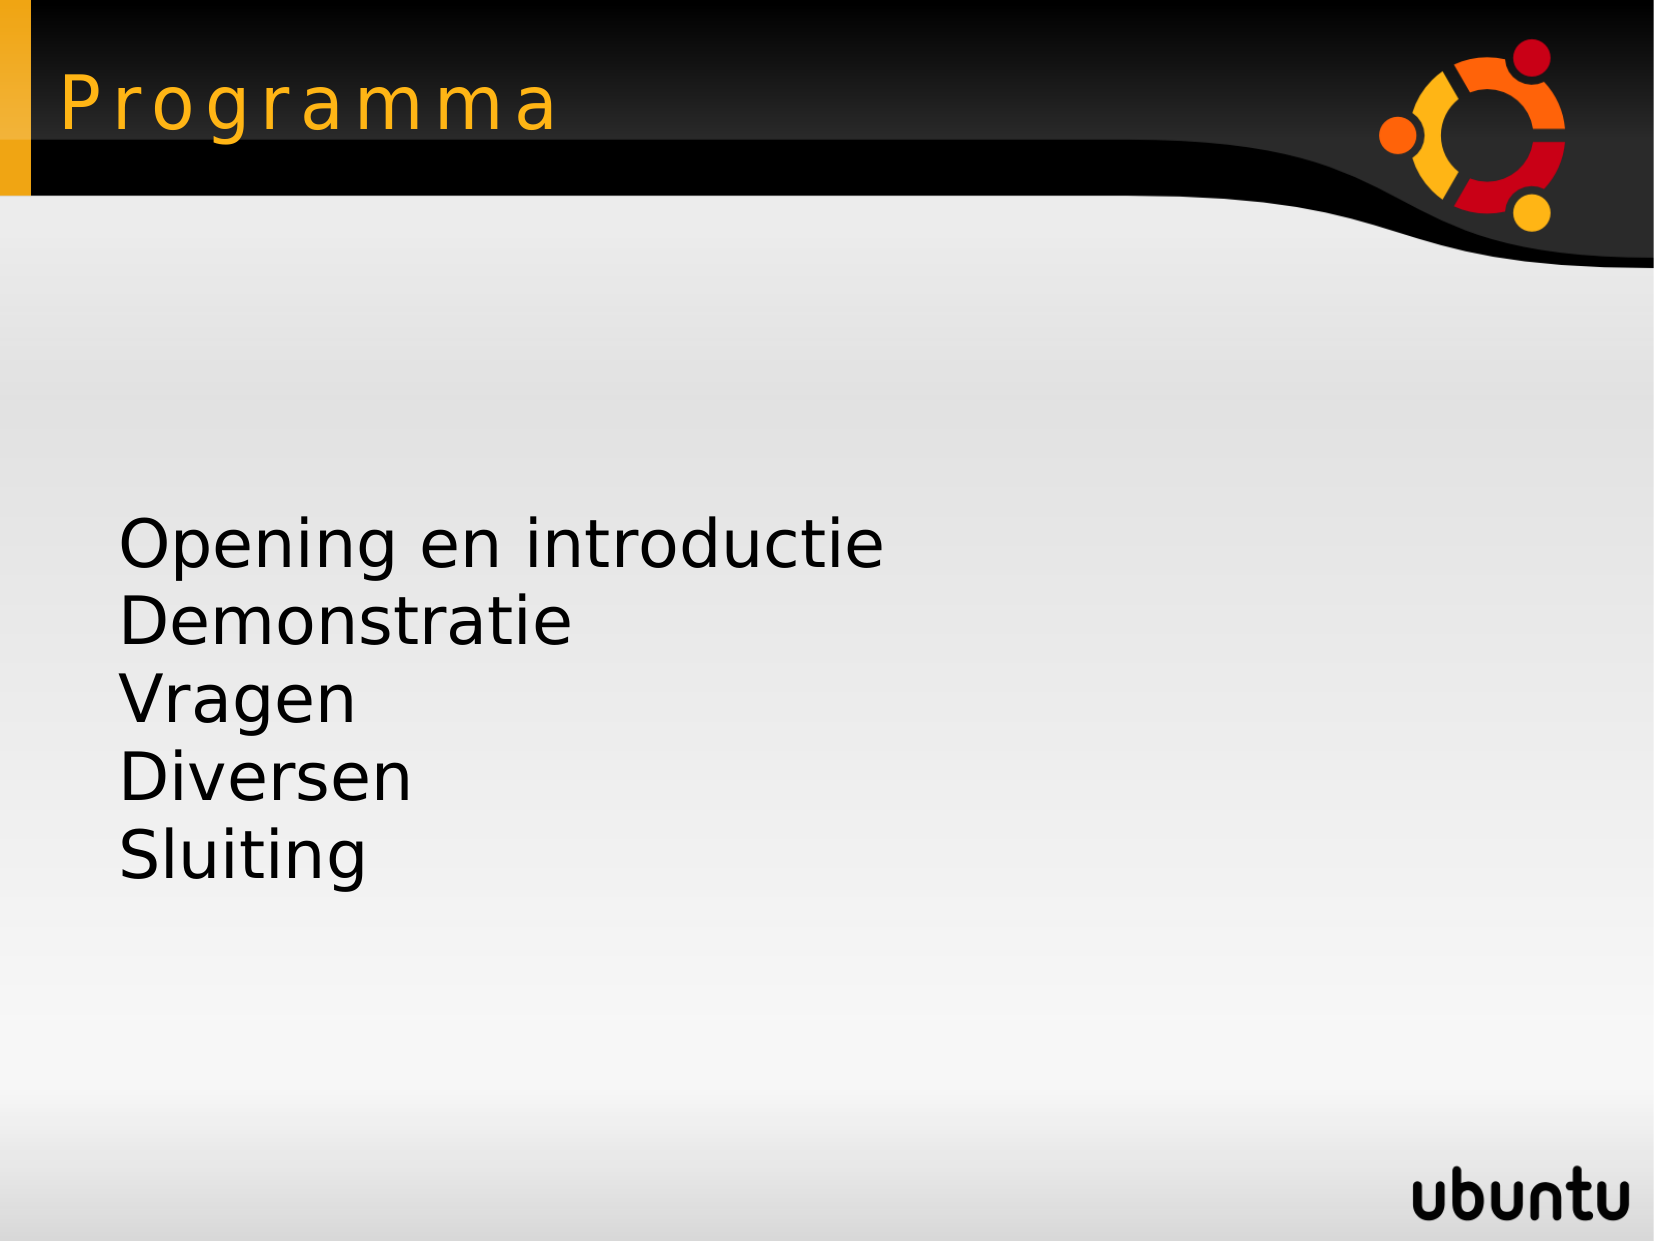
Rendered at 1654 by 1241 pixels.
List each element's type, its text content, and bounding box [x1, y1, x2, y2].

subtitle Opening en introductie Demonstratie Vragen Diversen Sluiting [82, 290, 1571, 1109]
picture [0, 0, 1654, 1241]
title Programma [59, 29, 1270, 178]
